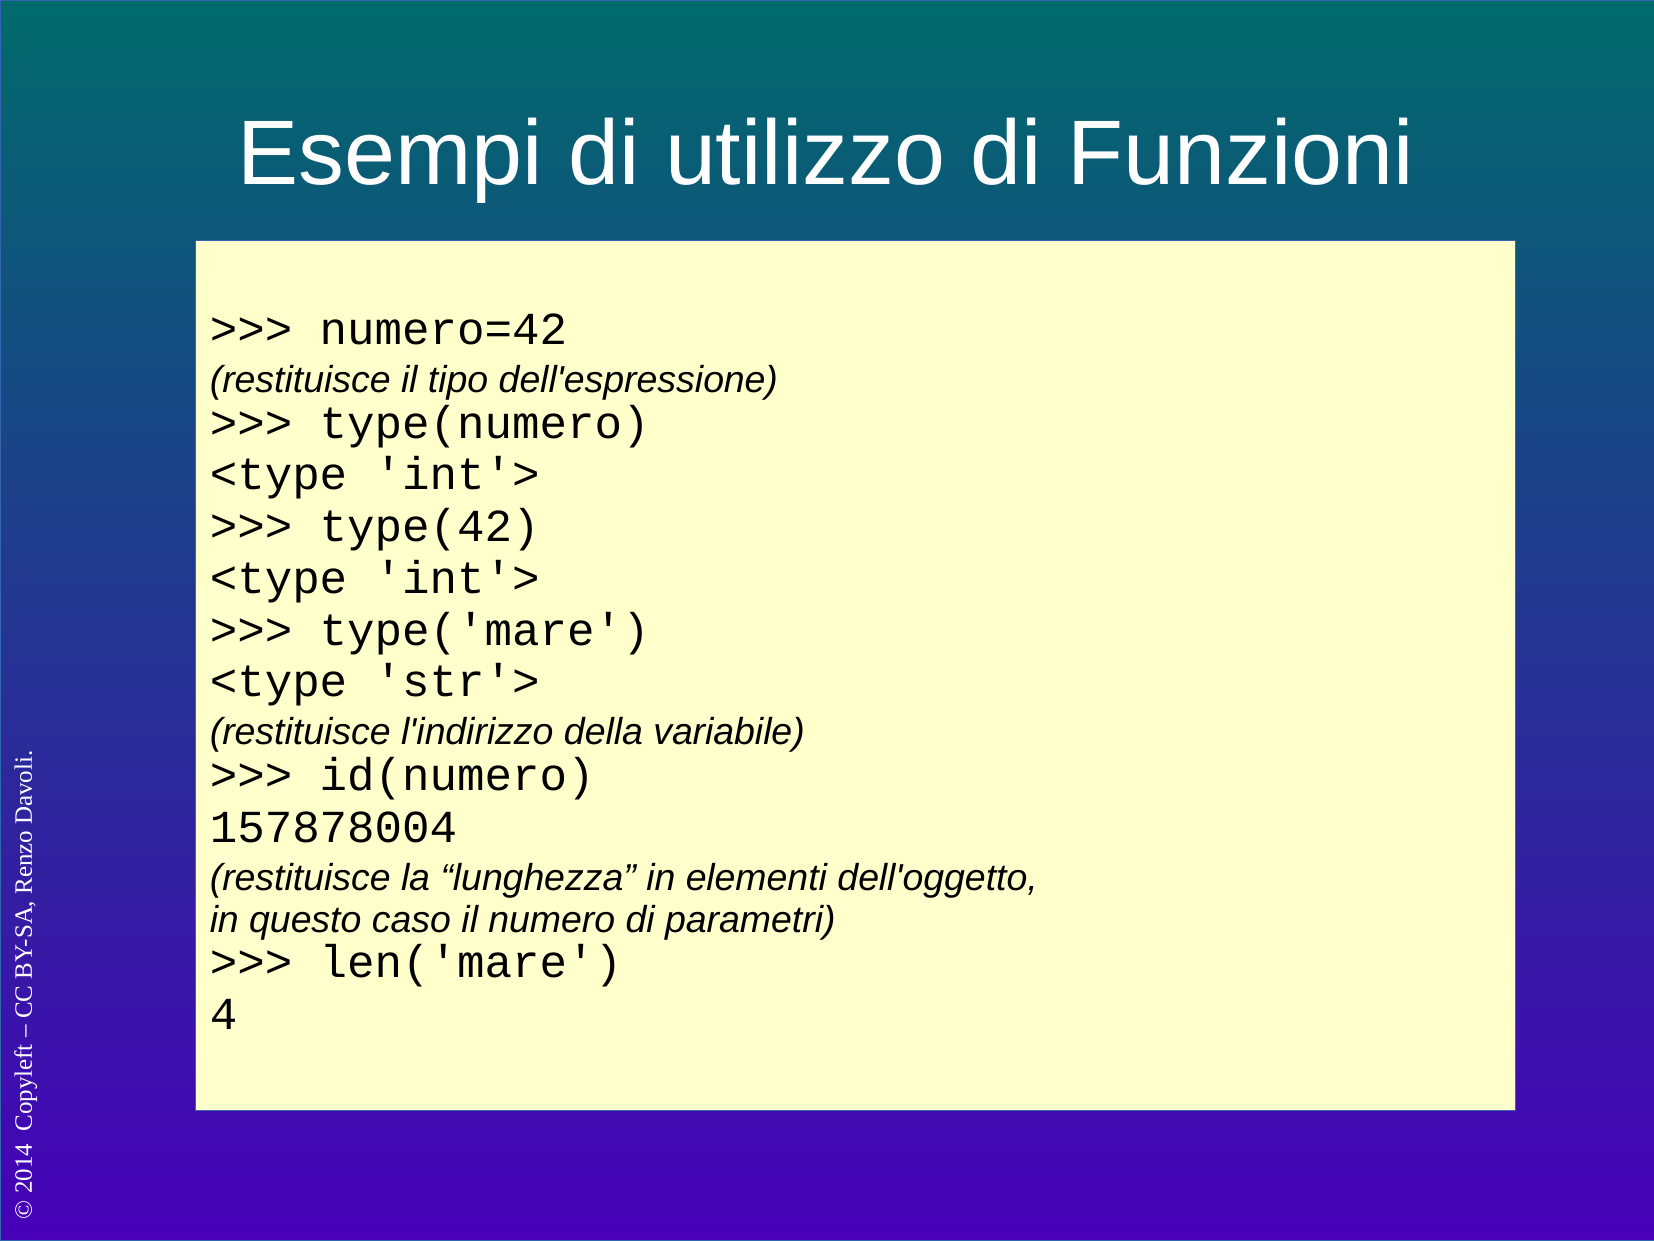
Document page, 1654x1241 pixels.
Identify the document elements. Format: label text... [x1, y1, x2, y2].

title Esempi di utilizzo di Funzioni [82, 49, 1571, 257]
text_box >>> numero=42 (restituisce il tipo dell'espressione) >>> type(numero) <type 'int'> >>> type(42) <type 'int'> >>> type('mare') <type 'str'> (restituisce l'indirizzo della variabile) >>> id(numero) 157878004 (restituisce la “lunghezza” in elementi dell'oggetto, in questo caso il numero di parametri) >>> len('mare') 4 [195, 240, 1516, 1111]
